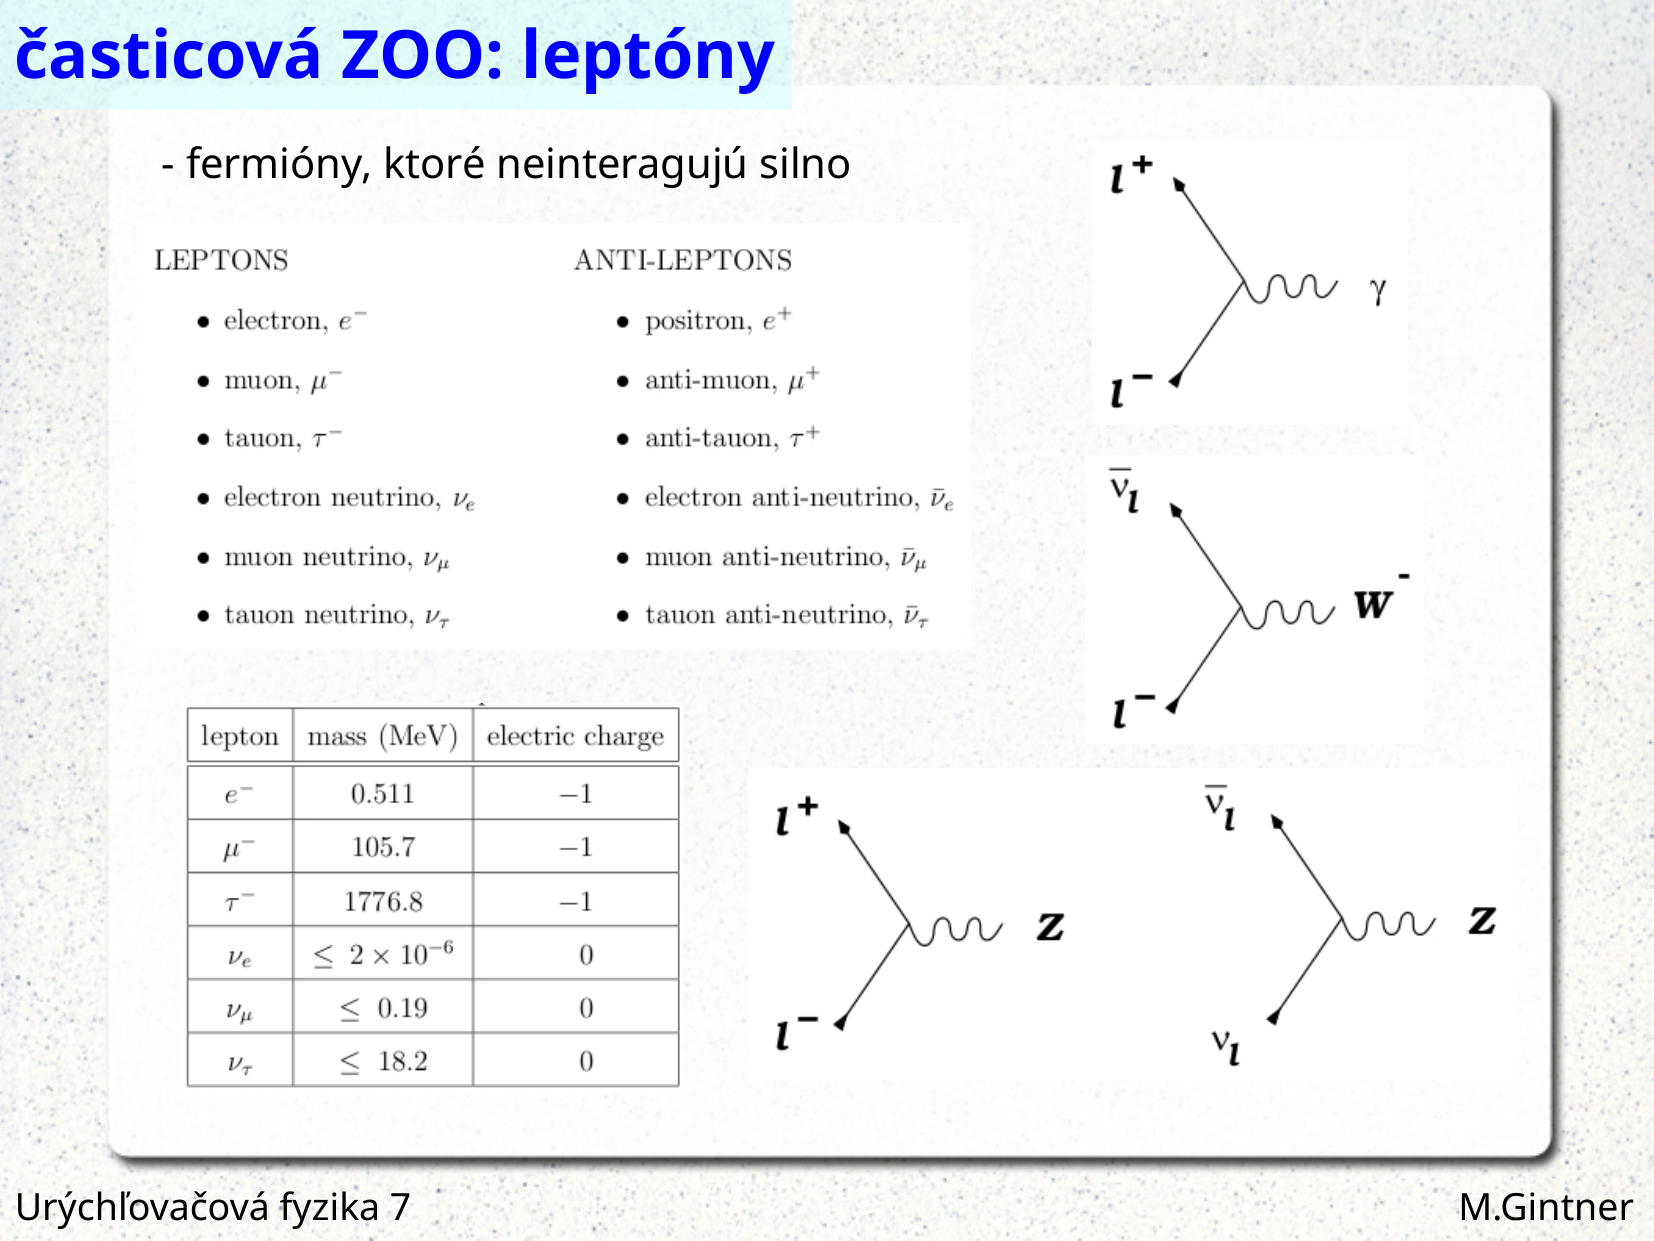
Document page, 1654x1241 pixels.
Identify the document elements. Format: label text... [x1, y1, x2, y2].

picture [0, 0, 1654, 1241]
text_box M.Gintner [1443, 1173, 1654, 1241]
text_box Urýchľovačová fyzika 7 [0, 1173, 445, 1241]
text_box časticová ZOO: leptóny [0, 0, 792, 110]
text_box - fermióny, ktoré neinteragujú silno [147, 126, 868, 200]
